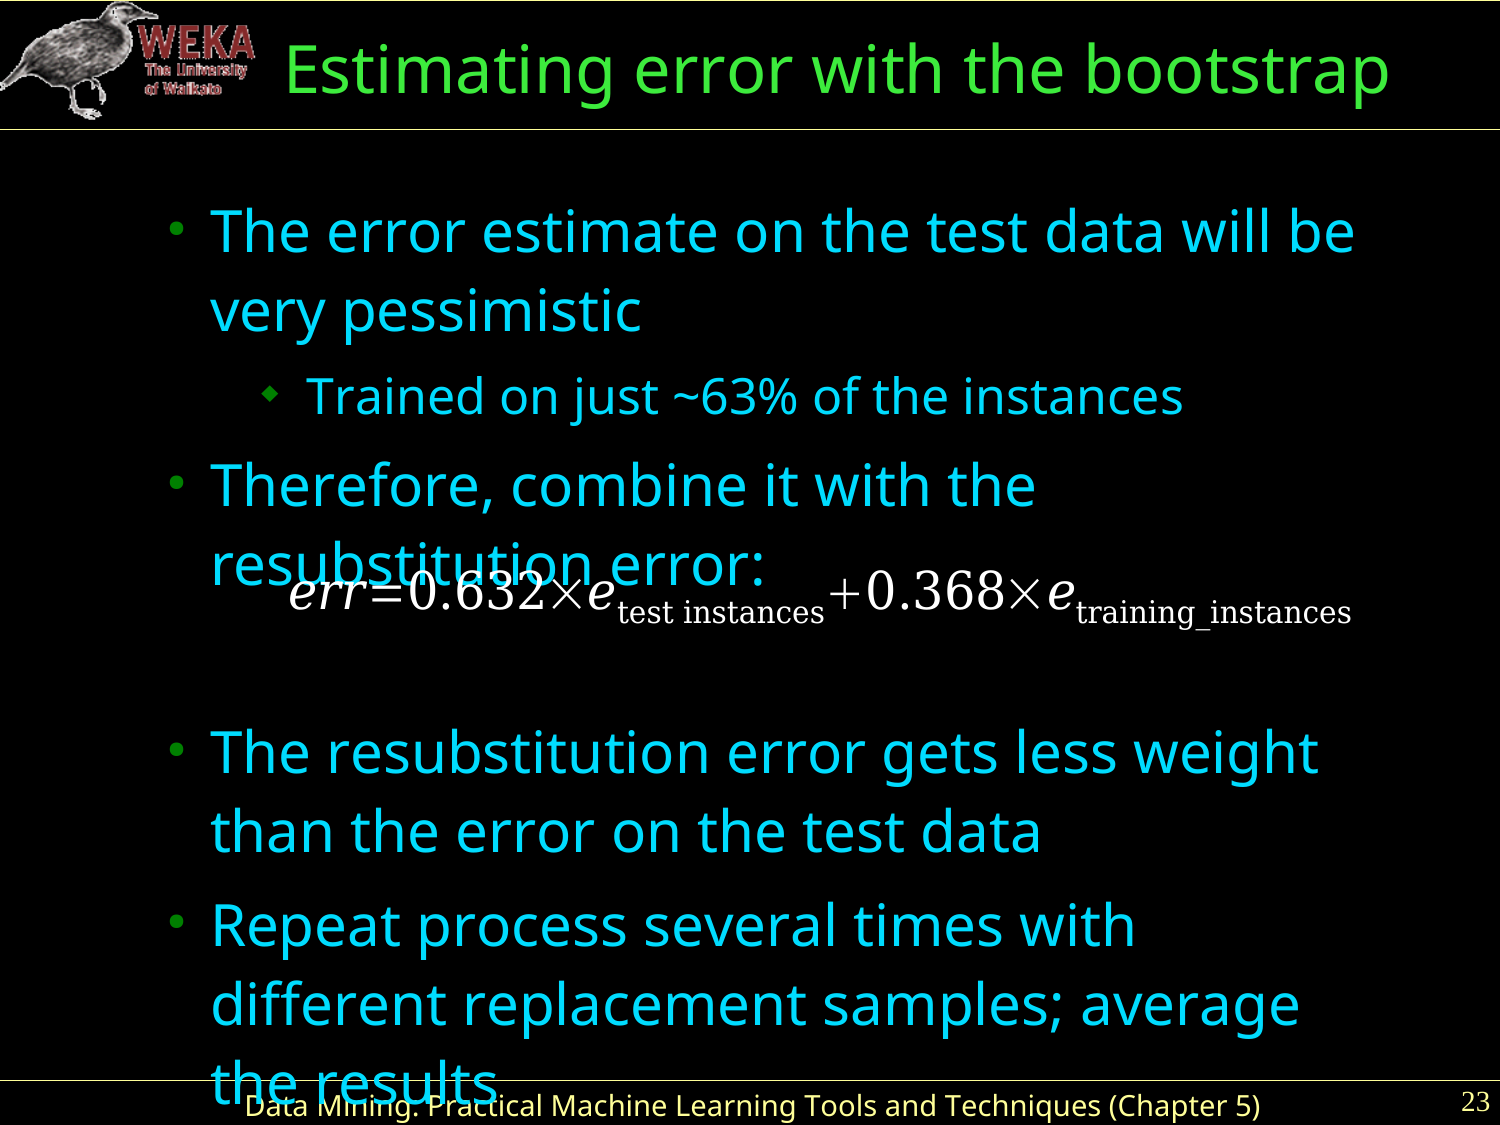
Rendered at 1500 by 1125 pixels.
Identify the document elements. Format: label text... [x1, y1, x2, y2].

picture [0, 1, 266, 129]
text_box The error estimate on the test data will be very pessimistic Trained on just ~63% of the instances Therefore, combine it with the resubstitution error: The resubstitution error gets less weight than the error on the test data Repeat process several times with different replacement samples; average the results [152, 183, 1391, 994]
title Estimating error with the bootstrap [268, 0, 1500, 148]
chart [282, 561, 1359, 632]
